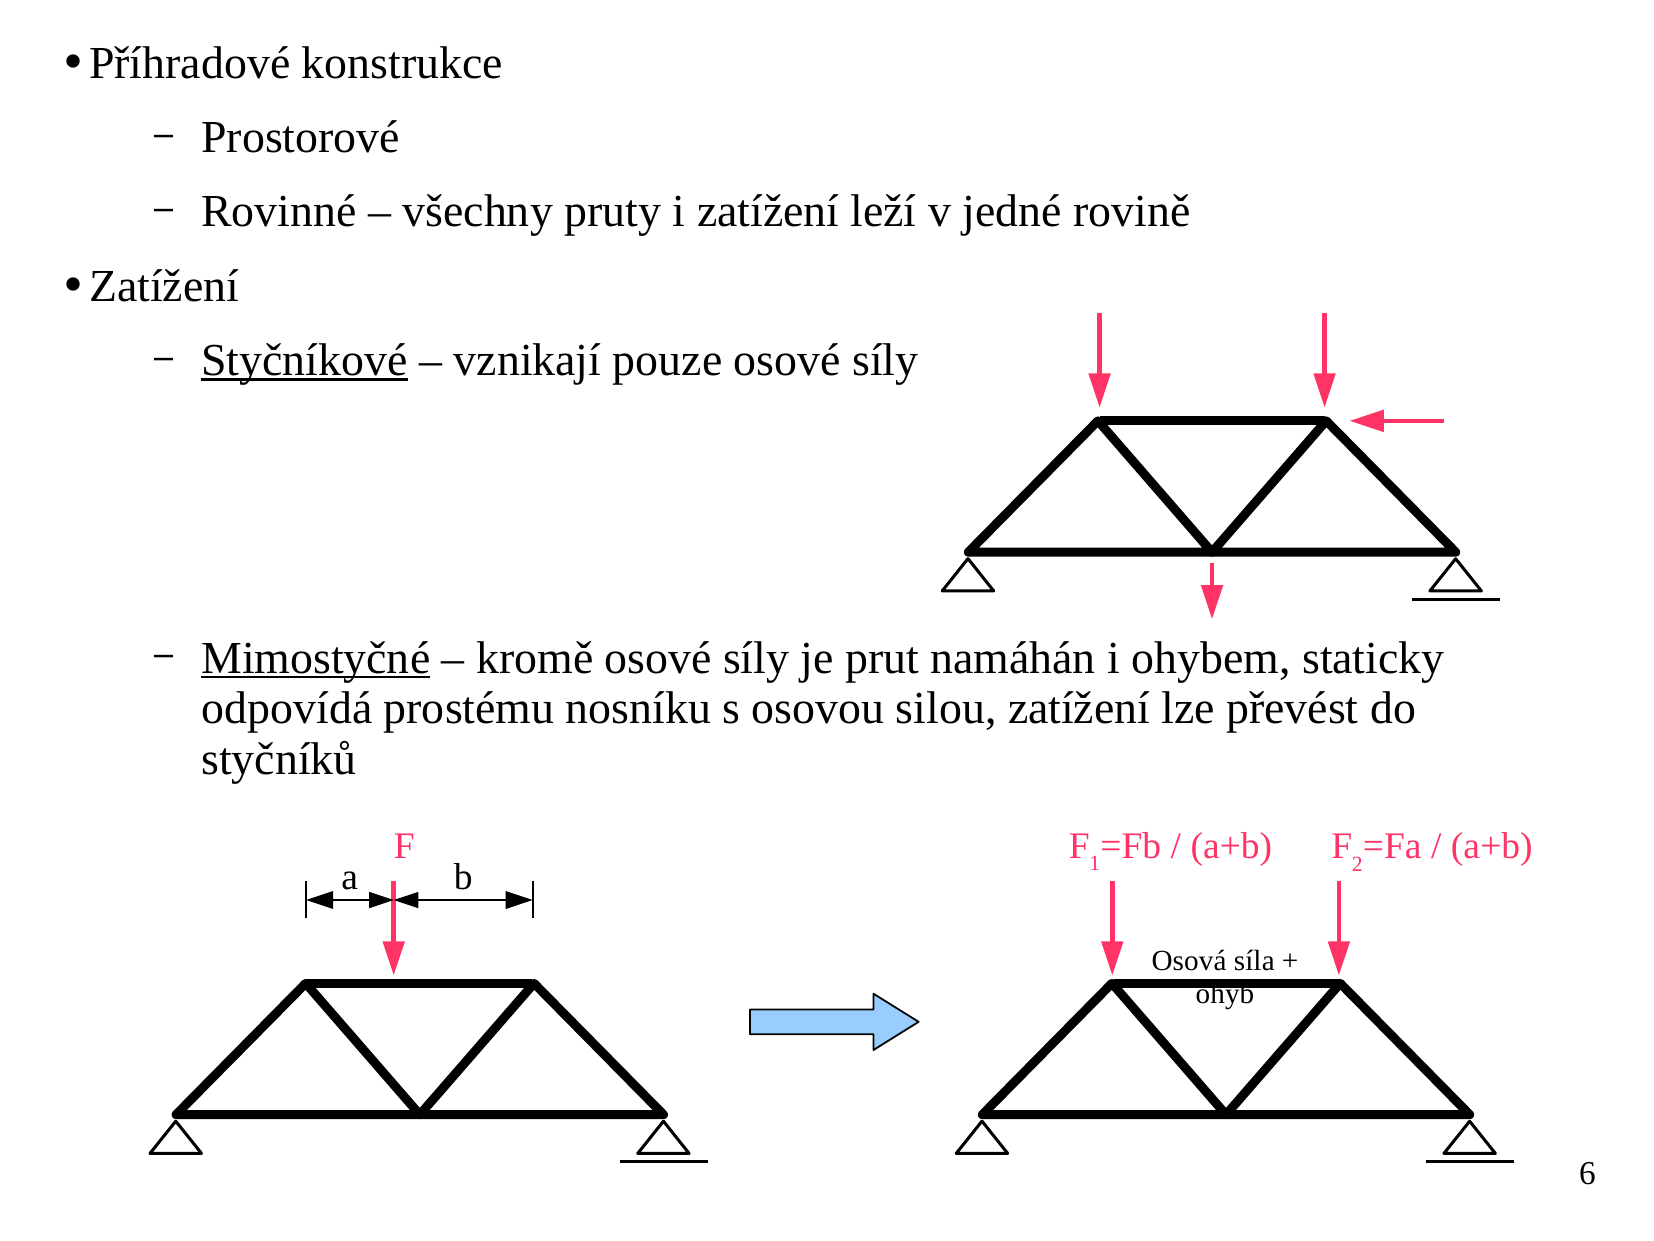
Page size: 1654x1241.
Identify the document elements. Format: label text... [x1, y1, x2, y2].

text_box F1=Fb / (a+b) [1068, 825, 1276, 879]
text_box [749, 993, 919, 1051]
list Příhradové konstrukce Prostorové Rovinné – všechny pruty i zatížení leží v jedné rovině Zatížení Styčníkové – vznikají pouze osové síly Mimostyčné – kromě osové síly je prut namáhán i ohybem, staticky odpovídá prostému nosníku s osovou silou, zatížení lze převést do styčníků [59, 37, 1548, 1163]
text_box F2=Fa / (a+b) [1331, 825, 1538, 879]
text_box b [439, 848, 496, 909]
text_box F [393, 825, 507, 871]
text_box Osová síla + ohyb [1131, 937, 1319, 1024]
text_box a [326, 848, 439, 909]
